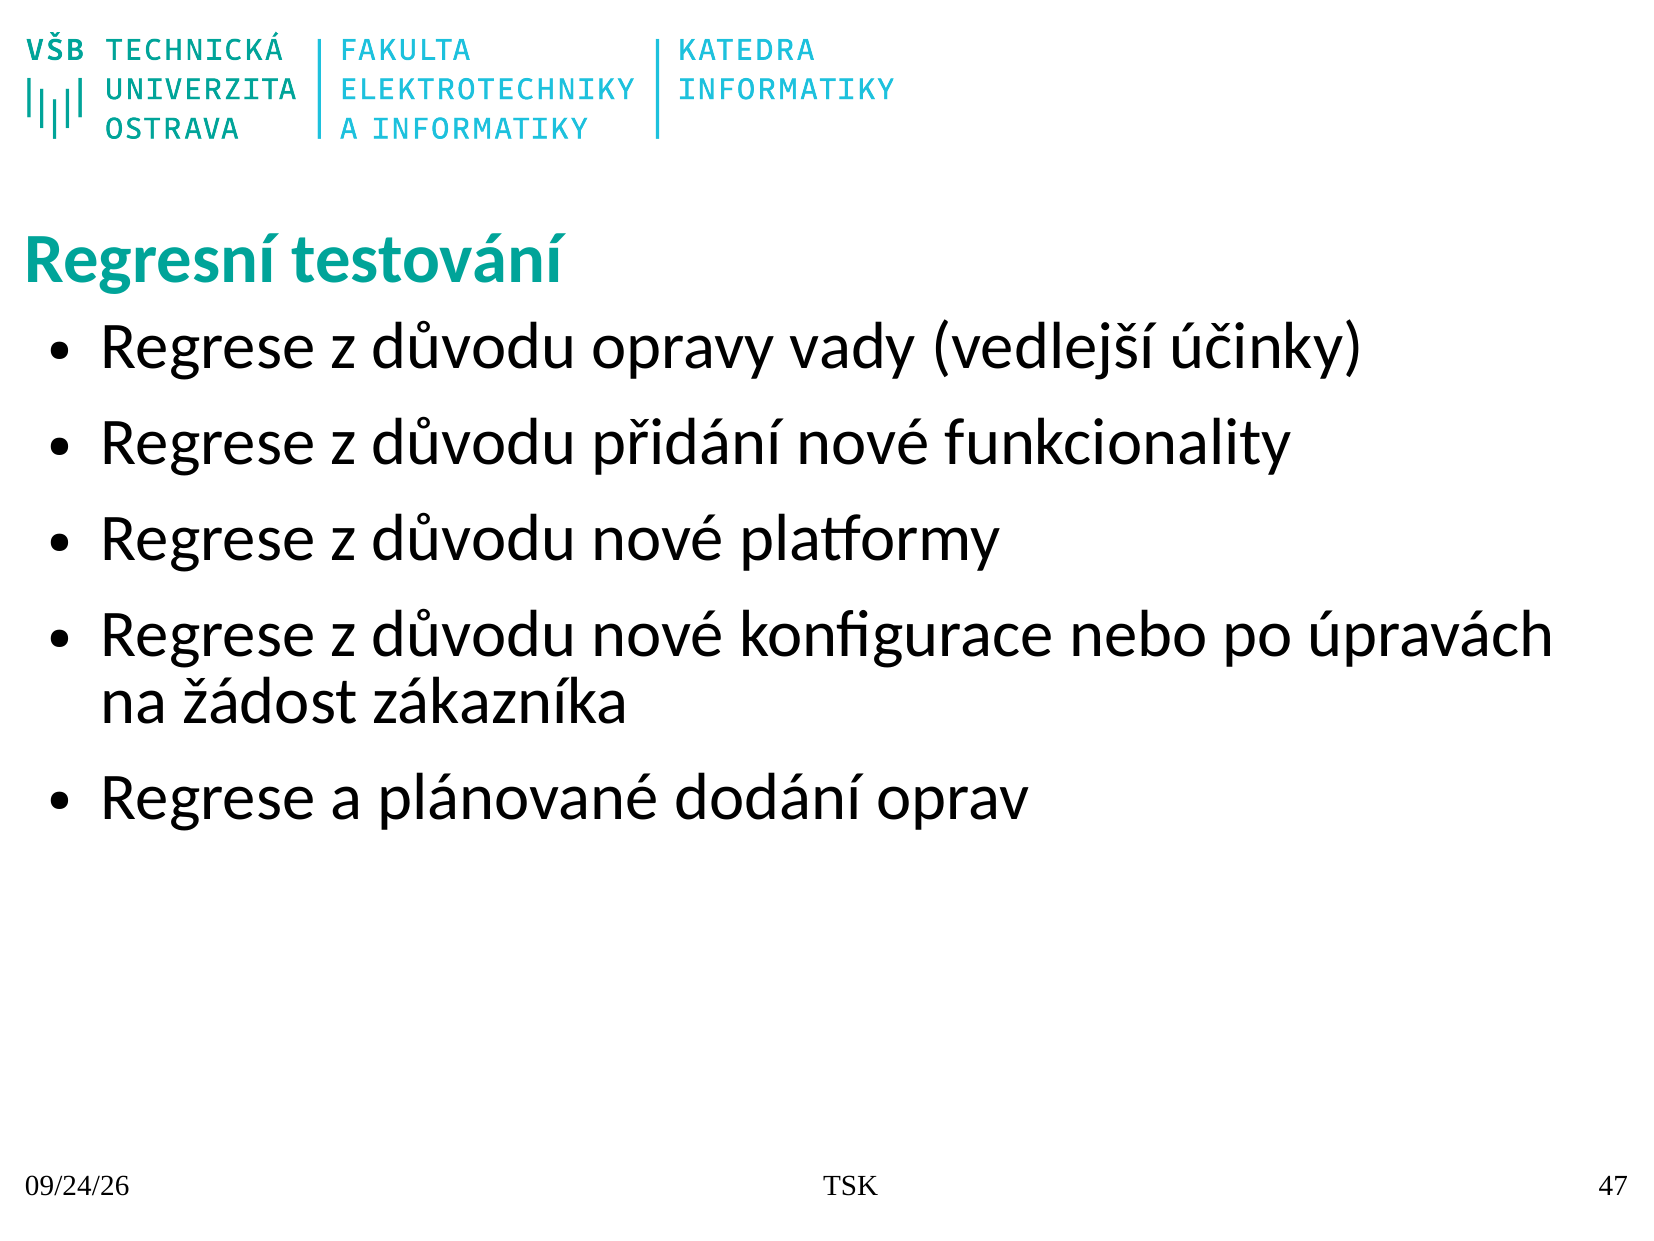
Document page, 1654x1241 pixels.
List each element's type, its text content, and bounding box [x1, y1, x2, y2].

picture [26, 31, 894, 139]
title Regresní testování [24, 169, 1629, 300]
list Regrese z důvodu opravy vady (vedlejší účinky) Regrese z důvodu přidání nové funkcionality Regrese z důvodu nové platformy Regrese z důvodu nové konfigurace nebo po úpravách na žádost zákazníka Regrese a plánované dodání oprav [30, 318, 1629, 1146]
